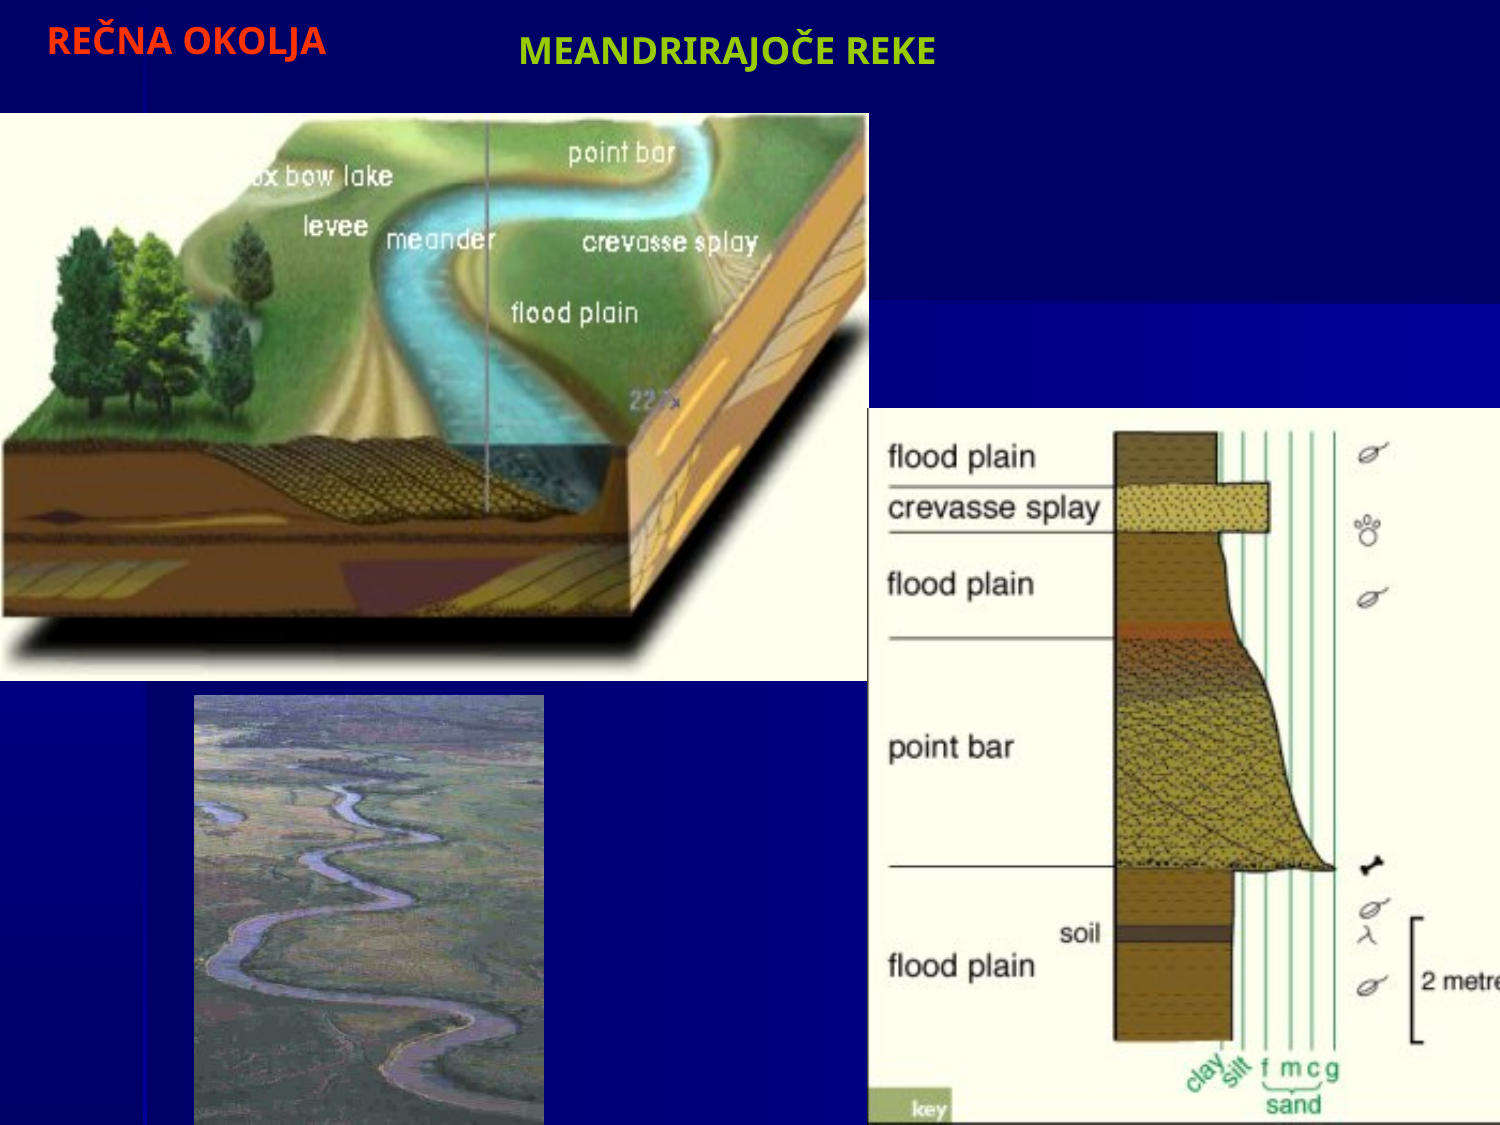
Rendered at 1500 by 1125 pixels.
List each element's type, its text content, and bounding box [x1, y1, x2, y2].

text_box REČNA OKOLJA [31, 9, 342, 71]
picture [0, 113, 1500, 1125]
text_box MEANDRIRAJOČE REKE [503, 18, 953, 80]
picture [194, 695, 544, 1125]
